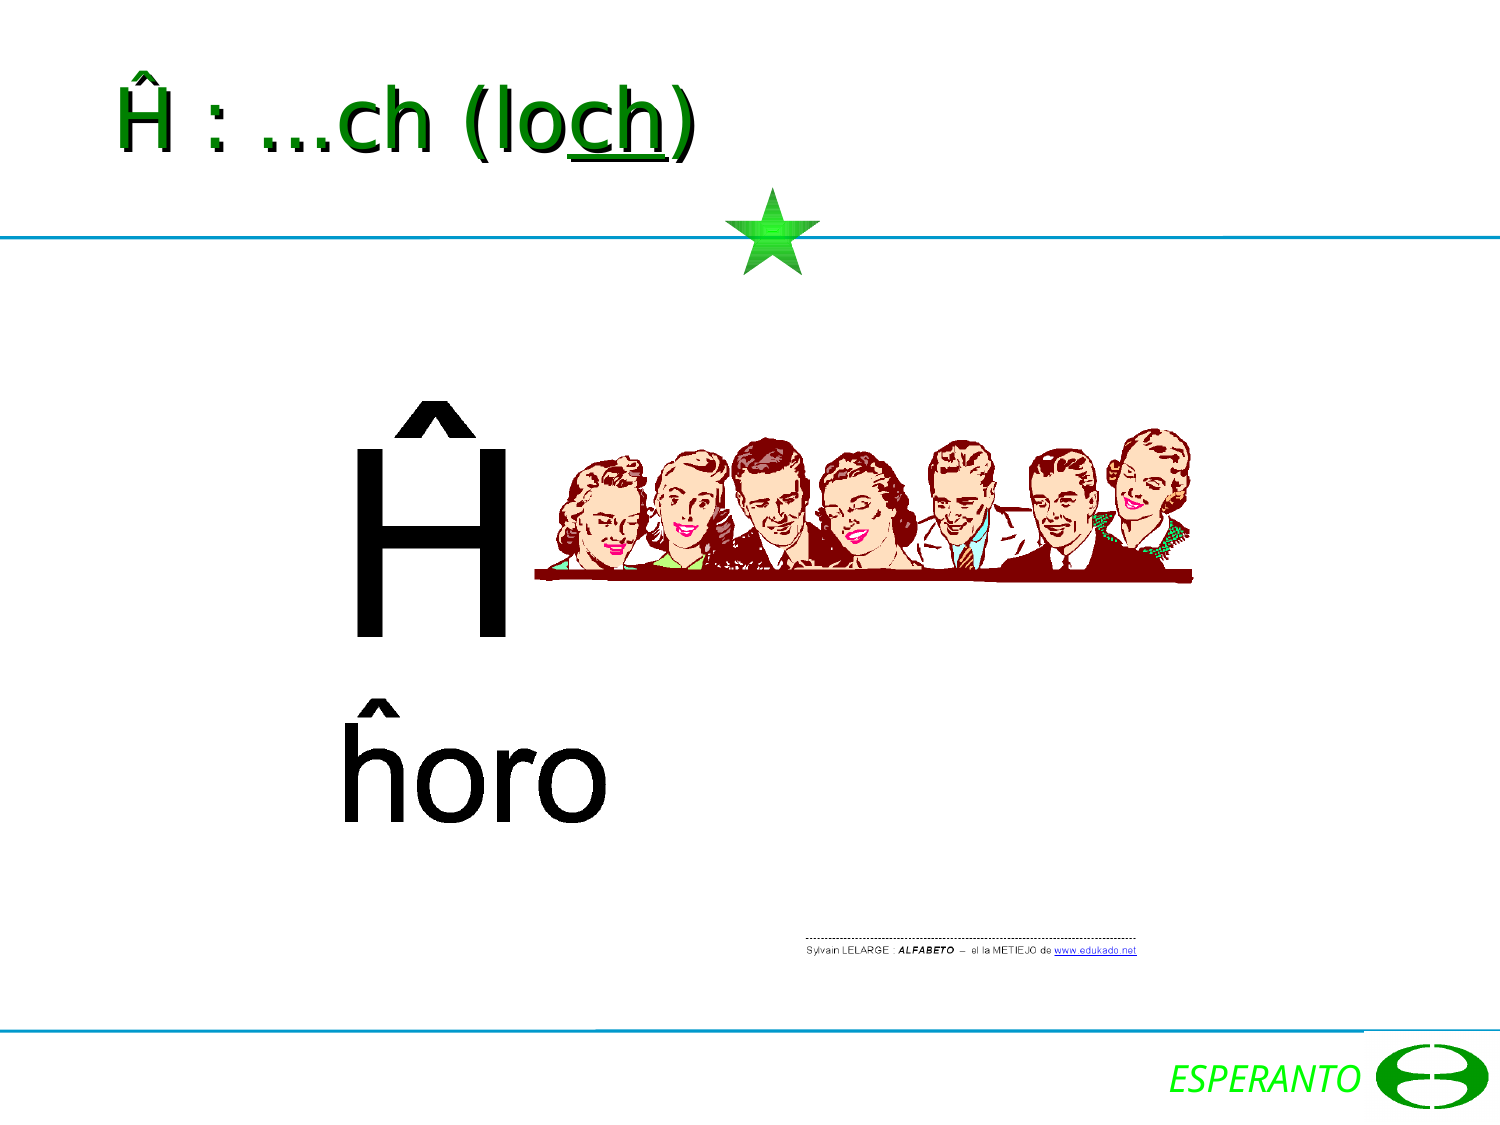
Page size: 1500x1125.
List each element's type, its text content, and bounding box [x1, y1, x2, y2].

title Ĥ : ...ch (loch) [112, 5, 1448, 245]
picture [255, 278, 1217, 1021]
picture [1364, 1032, 1500, 1122]
